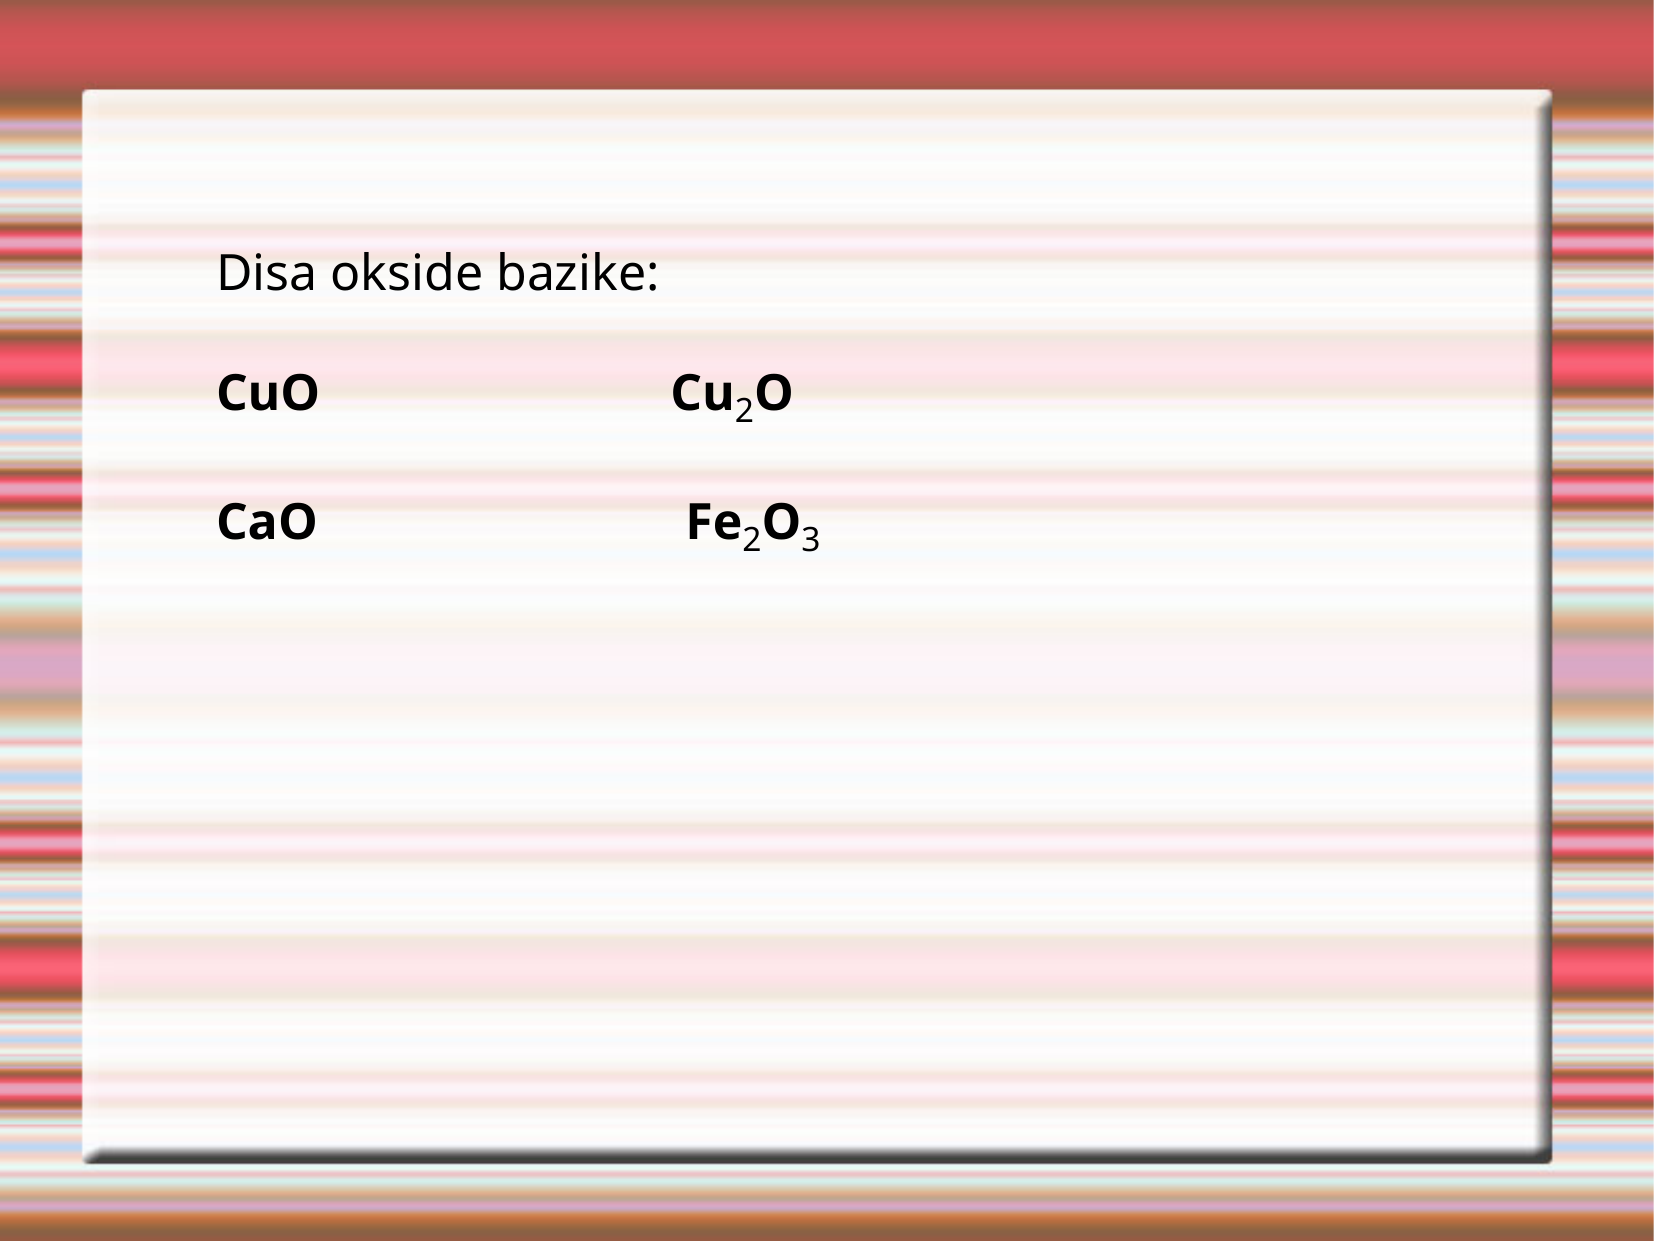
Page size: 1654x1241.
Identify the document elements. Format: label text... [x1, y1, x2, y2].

list [126, 220, 1508, 1132]
text_box Disa okside bazike: CuO Cu2O CaO Fe2O3 [189, 233, 1352, 566]
